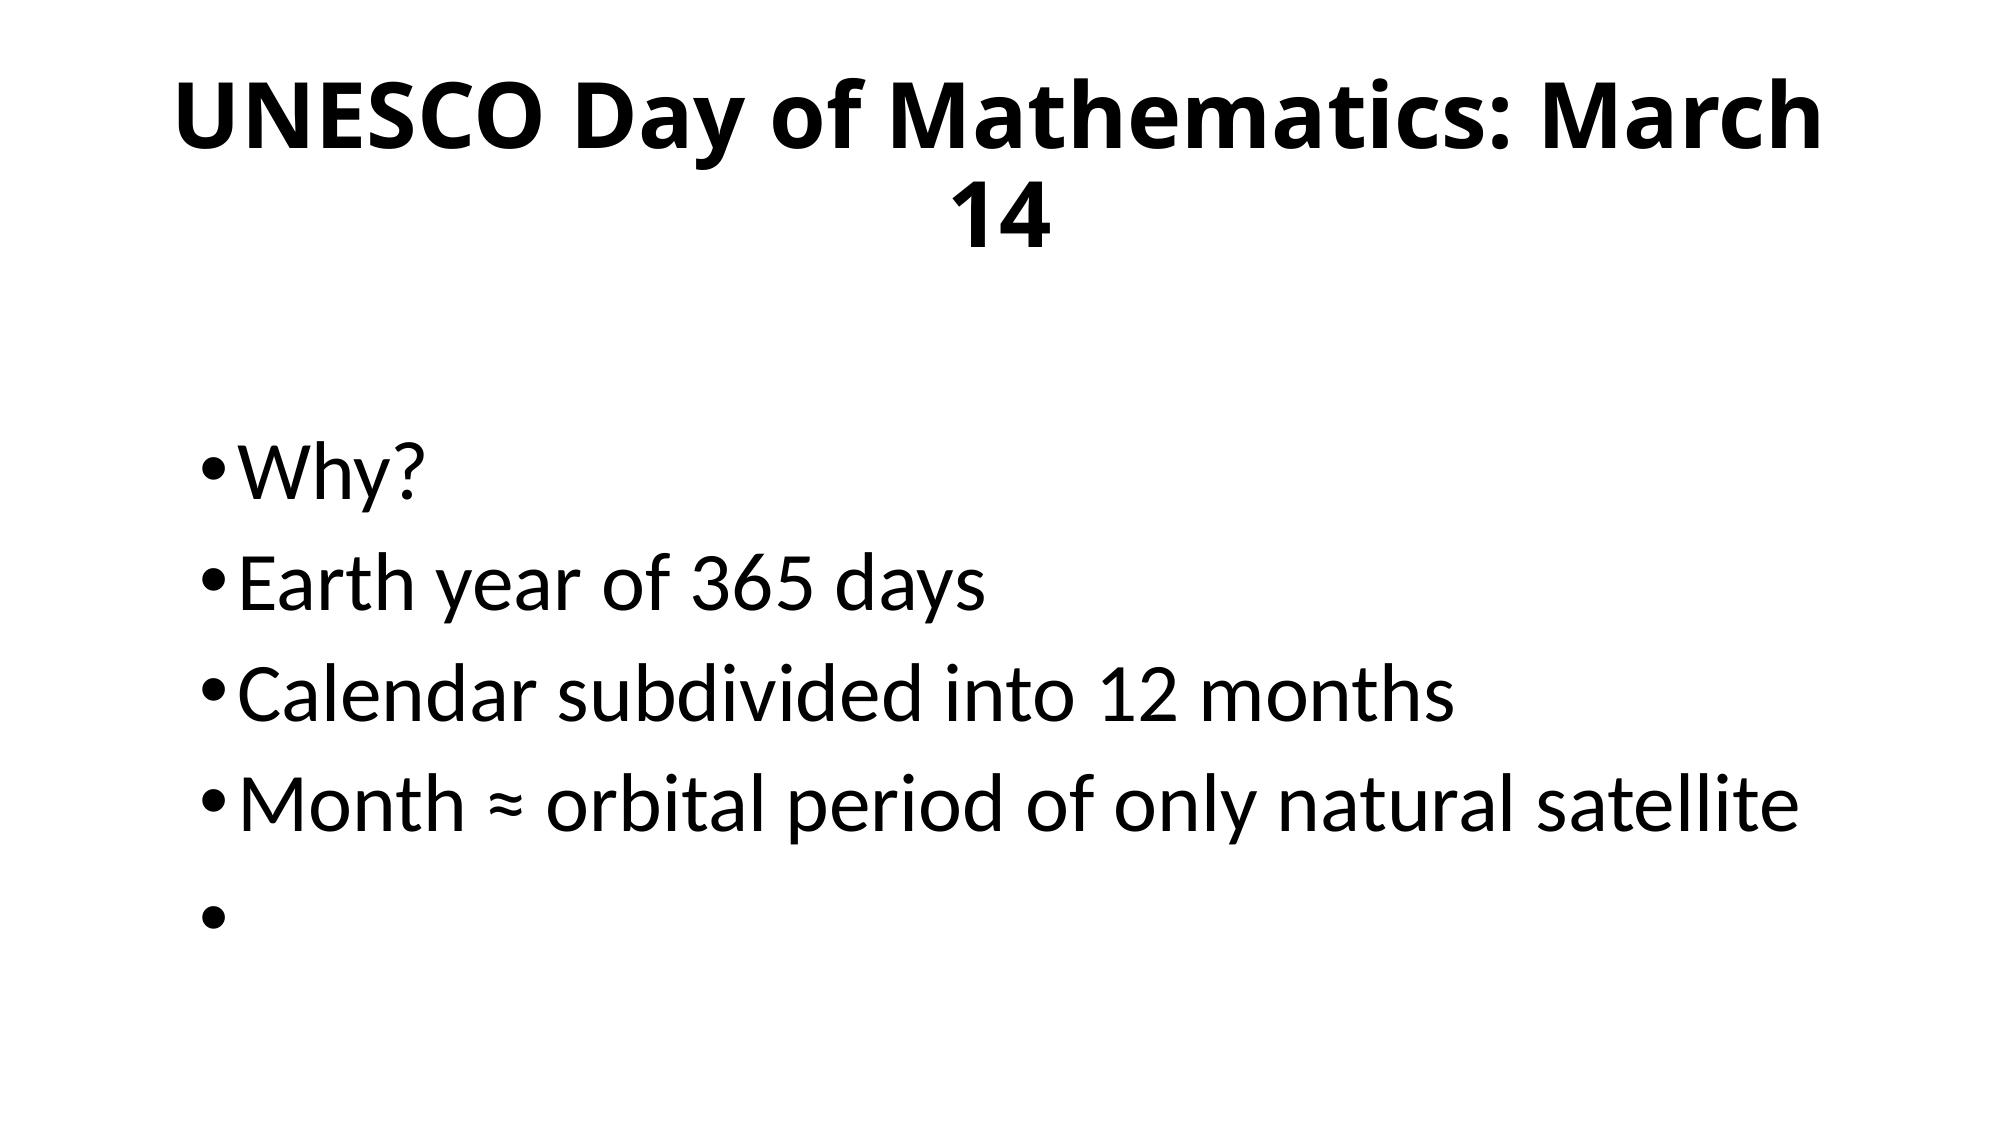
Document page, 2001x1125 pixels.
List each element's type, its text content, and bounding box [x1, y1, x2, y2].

title UNESCO Day of Mathematics: March 14 [137, 59, 1863, 278]
list Why? Earth year of 365 days Calendar subdivided into 12 months Month ≈ orbital period of only natural satellite [184, 329, 1910, 988]
